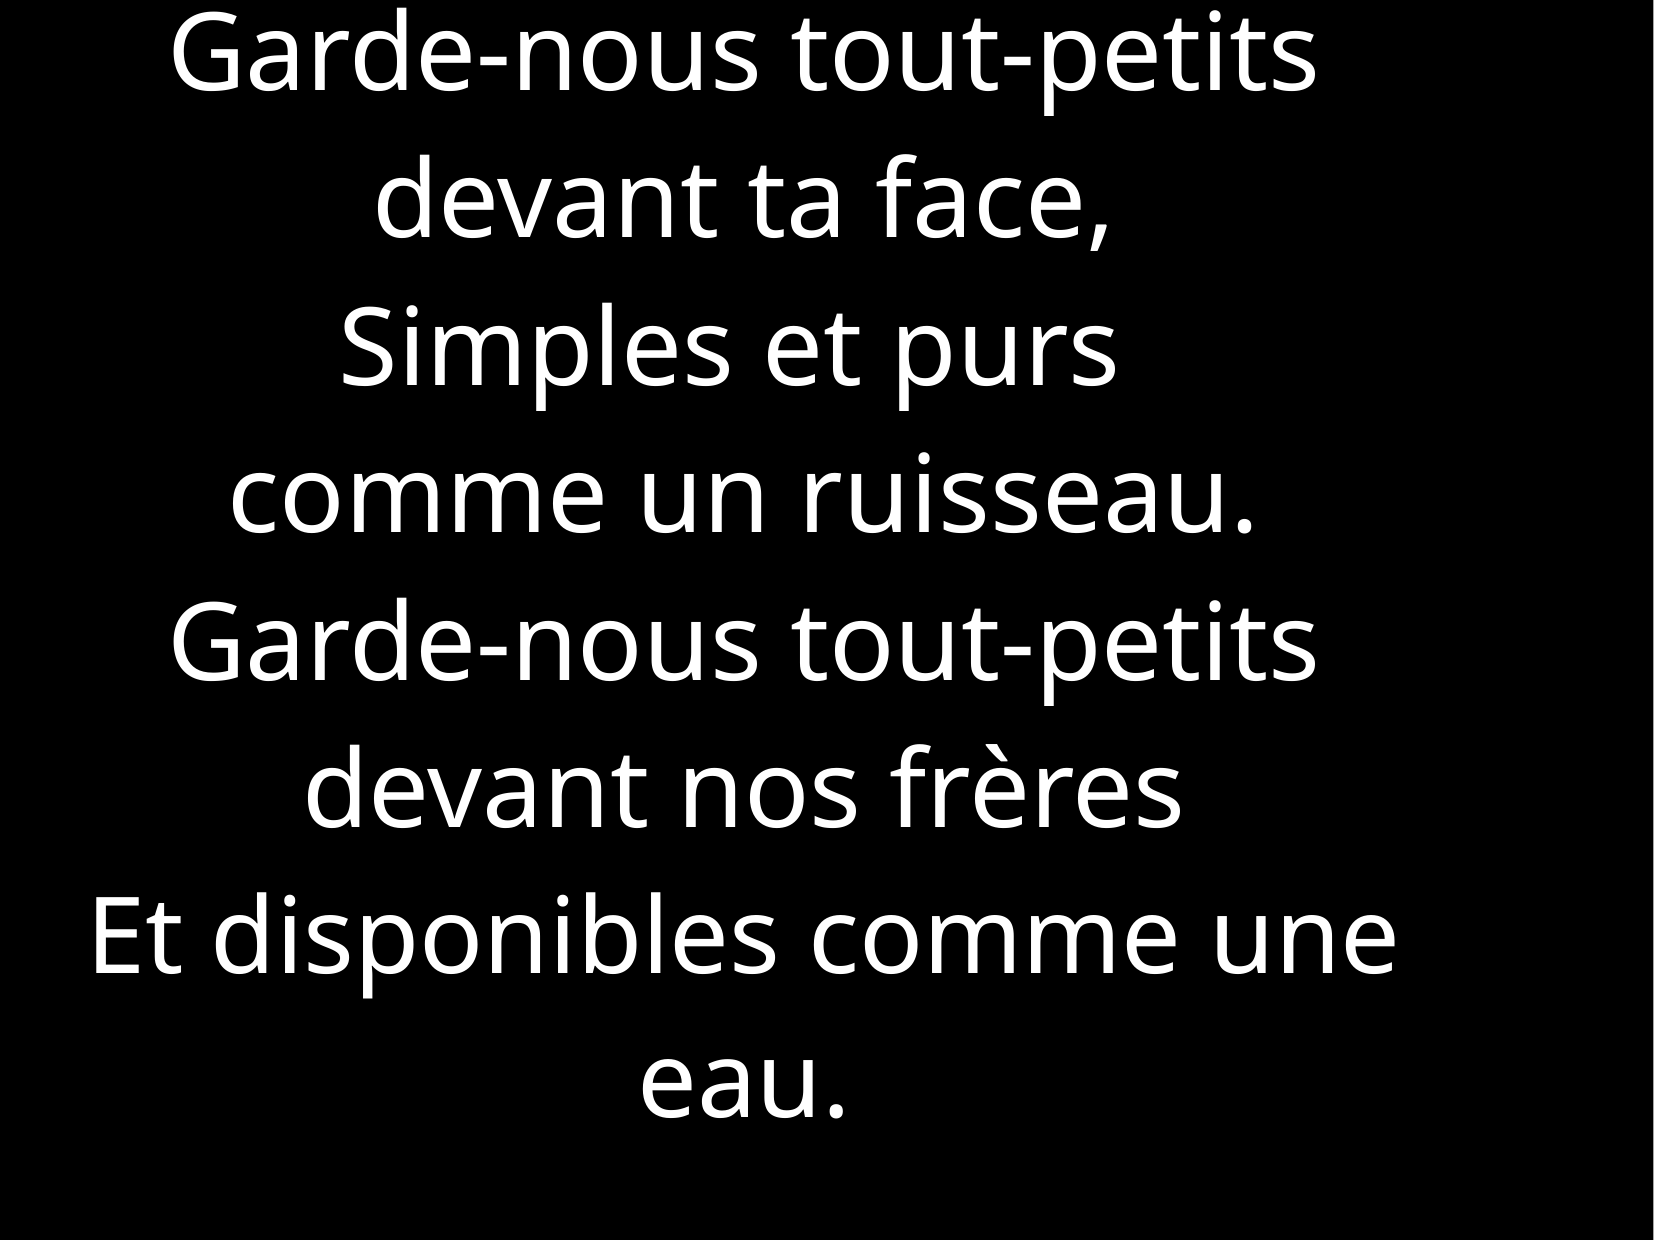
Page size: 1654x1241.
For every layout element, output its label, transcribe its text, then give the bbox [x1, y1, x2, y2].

subtitle Garde-nous tout-petits devant ta face, Simples et purs comme un ruisseau. Garde-nous tout-petits devant nos frères Et disponibles comme une eau. [0, 0, 1489, 1190]
